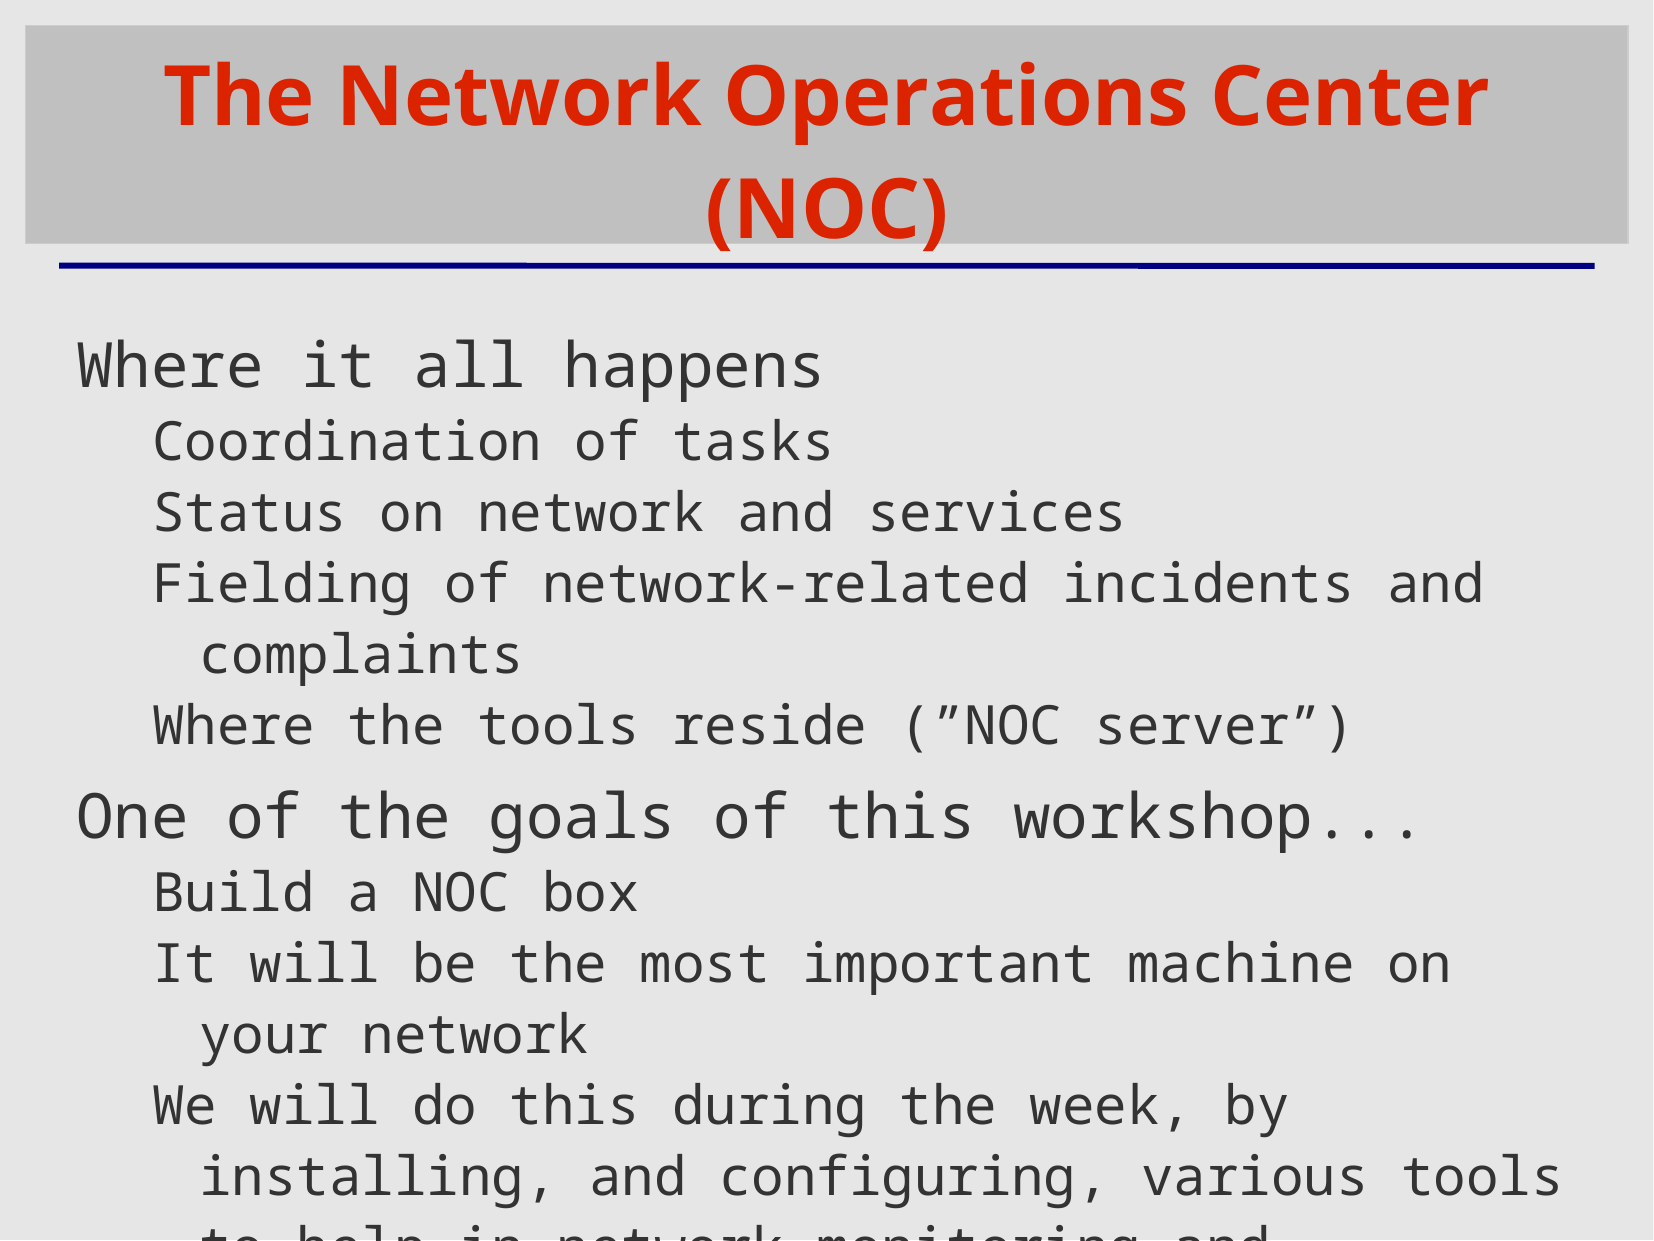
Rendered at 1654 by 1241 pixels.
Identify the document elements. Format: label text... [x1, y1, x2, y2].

list Where it all happens Coordination of tasks Status on network and services Fielding of network-related incidents and complaints Where the tools reside (”NOC server”)‏ One of the goals of this workshop... Build a NOC box It will be the most important machine on your network We will do this during the week, by installing, and configuring, various tools to help in network monitoring and management. [59, 322, 1595, 1230]
title The Network Operations Center (NOC)‏ [121, 46, 1534, 254]
